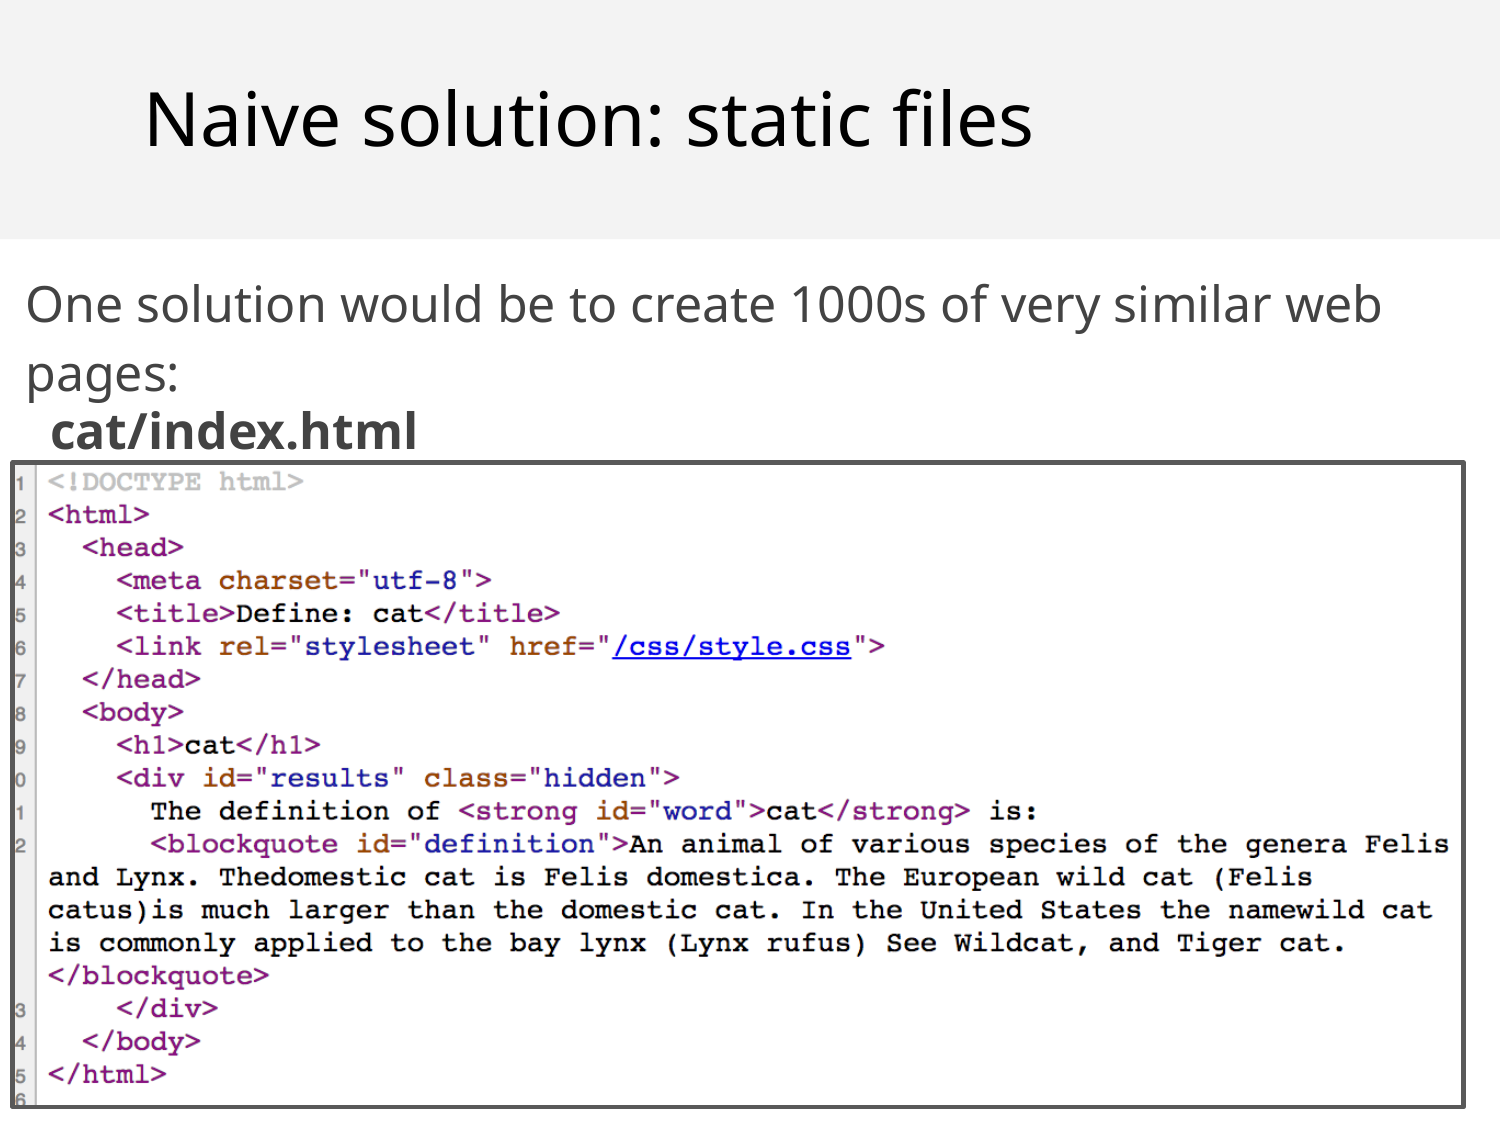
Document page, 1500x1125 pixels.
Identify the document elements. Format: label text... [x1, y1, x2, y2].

picture [15, 464, 1462, 1105]
title Naive solution: static files [128, 56, 1372, 183]
list cat/index.html [35, 375, 591, 448]
list One solution would be to create 1000s of very similar web pages: [10, 248, 1500, 349]
